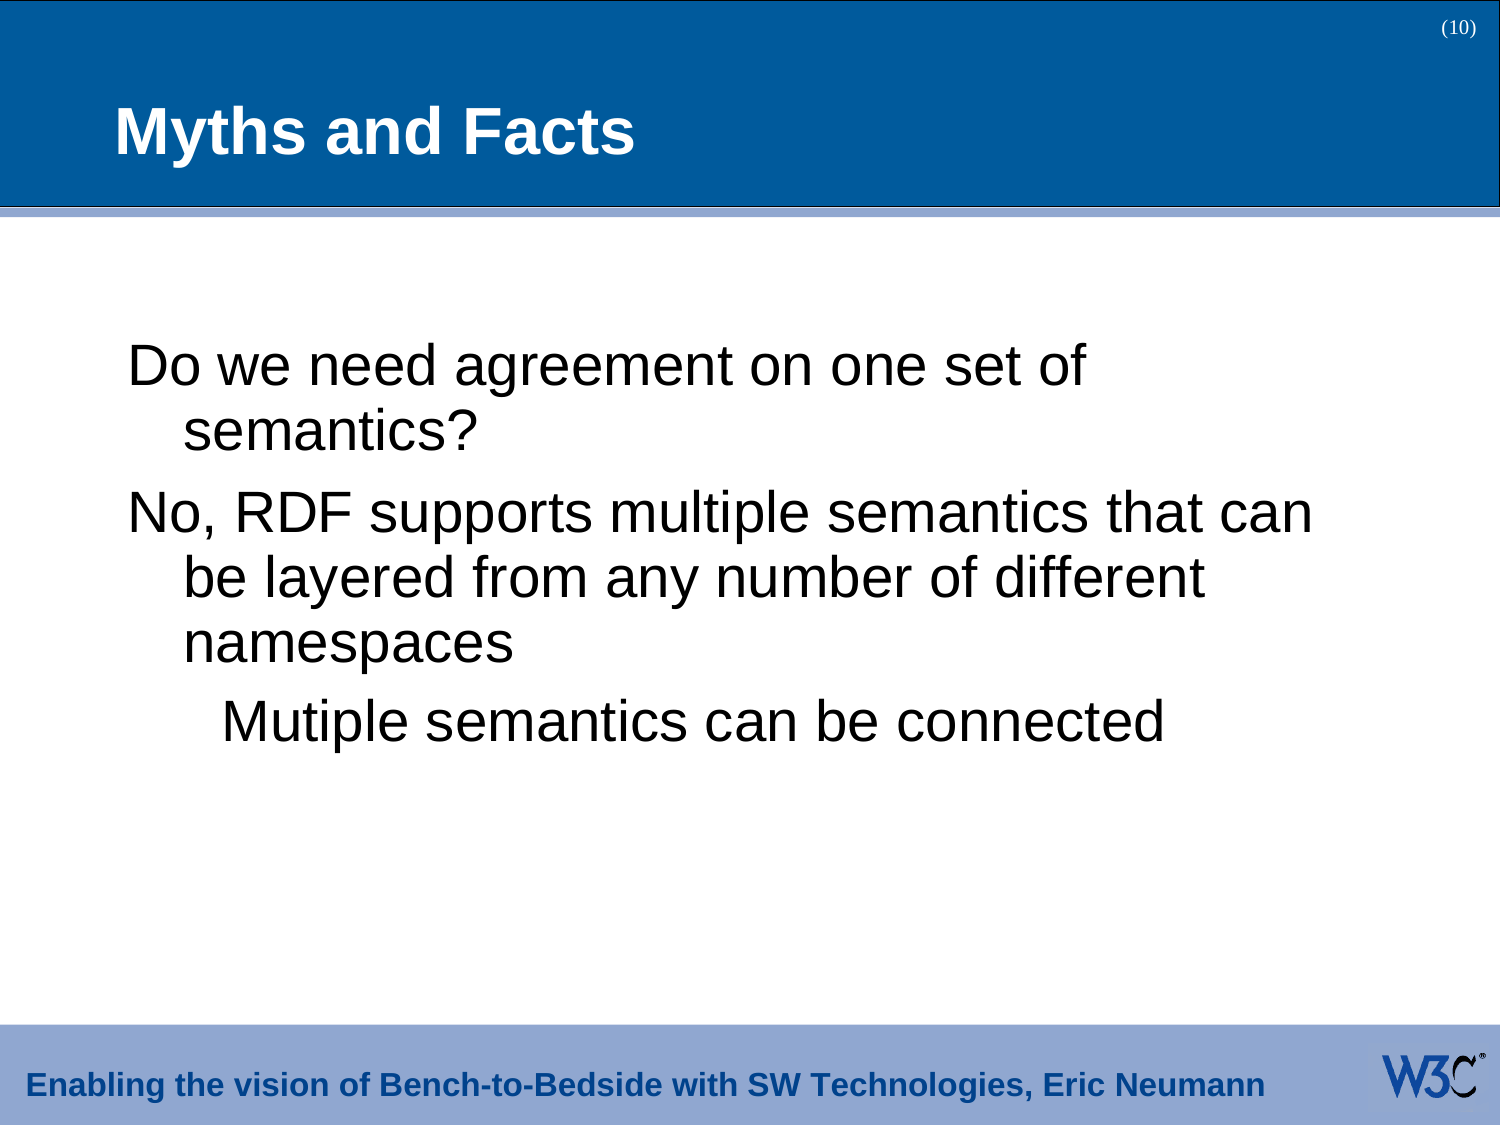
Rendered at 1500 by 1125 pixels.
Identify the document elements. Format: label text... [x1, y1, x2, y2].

list Do we need agreement on one set of semantics? No, RDF supports multiple semantics that can be layered from any number of different namespaces Mutiple semantics can be connected [112, 324, 1388, 1001]
title Myths and Facts [99, 37, 1375, 225]
picture [1368, 1043, 1489, 1112]
